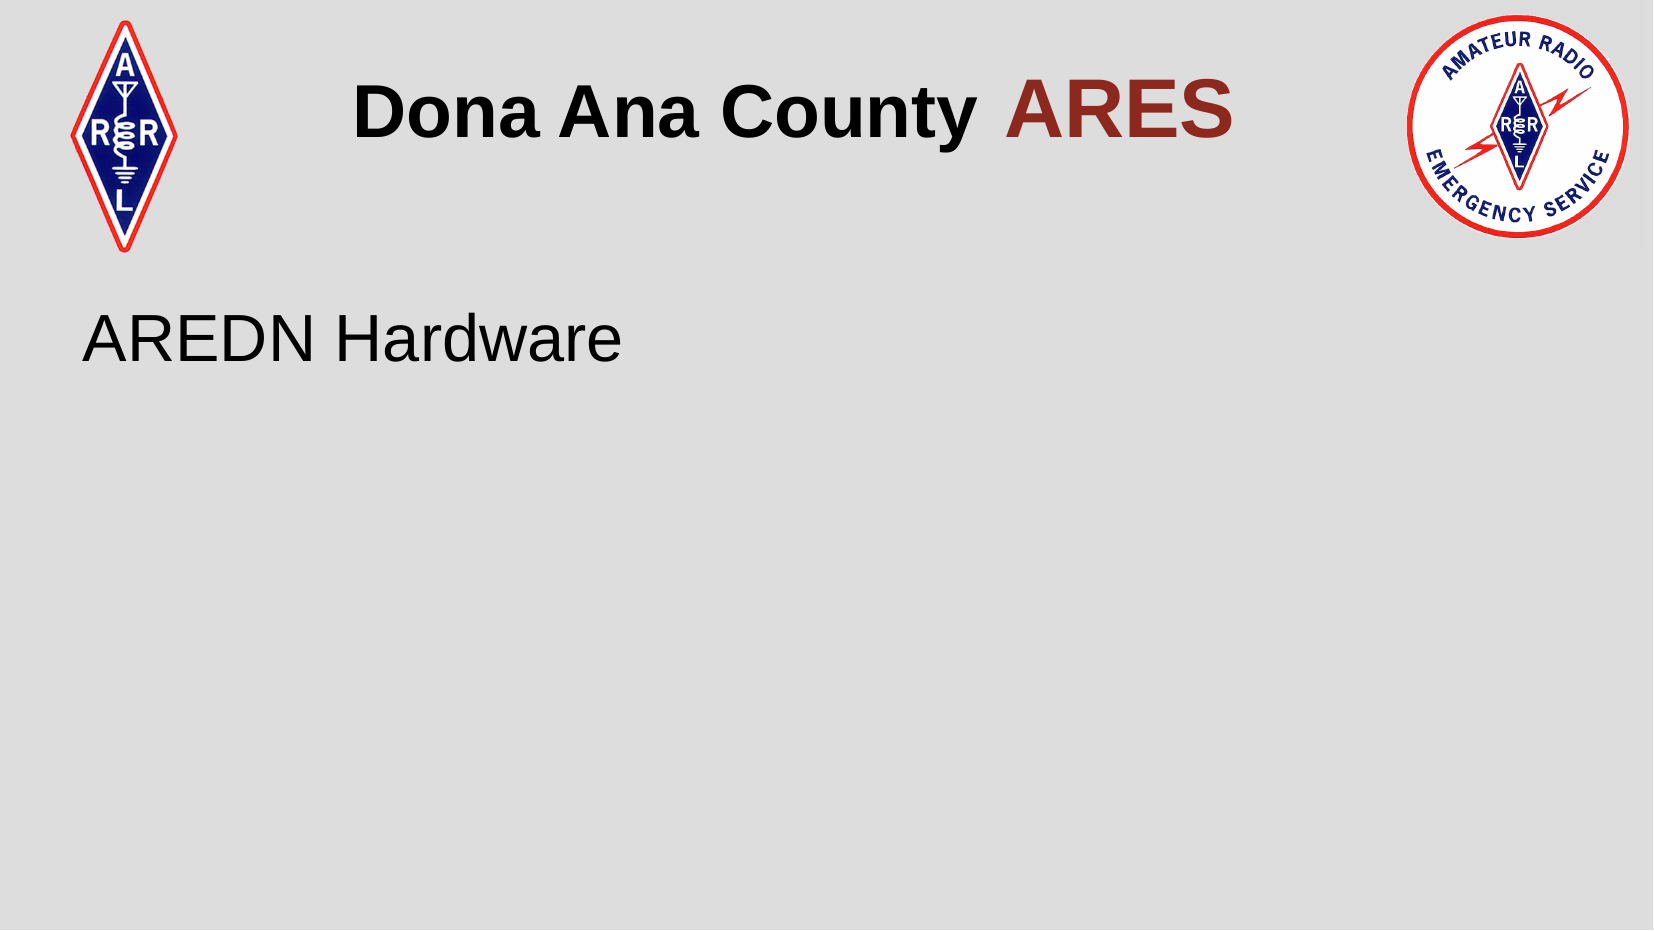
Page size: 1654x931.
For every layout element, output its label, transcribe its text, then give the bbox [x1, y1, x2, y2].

picture [1390, 0, 1643, 250]
subtitle AREDN Hardware [82, 300, 1584, 877]
picture [38, 9, 209, 265]
title Dona Ana County ARES [209, 21, 1390, 190]
